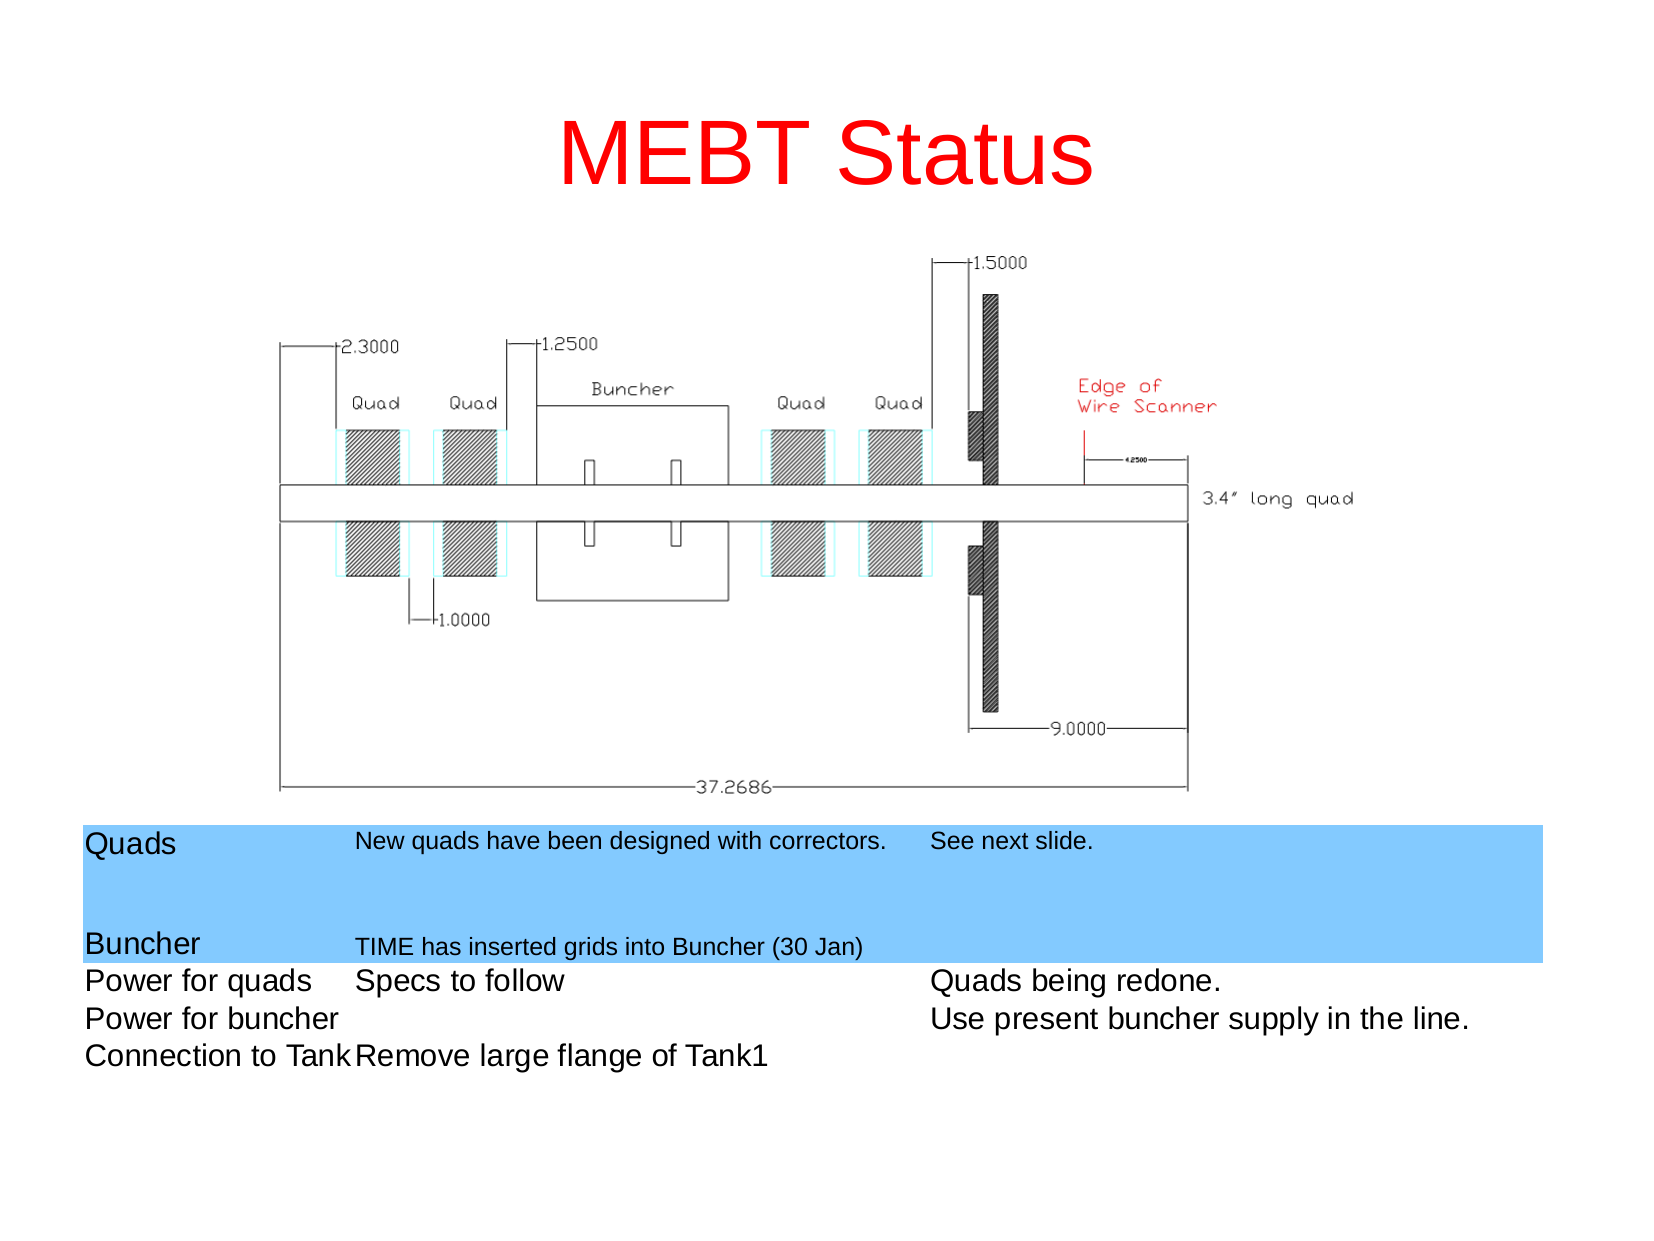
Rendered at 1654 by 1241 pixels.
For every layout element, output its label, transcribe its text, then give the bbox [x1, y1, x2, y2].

picture [247, 250, 1373, 825]
chart [82, 825, 1546, 1153]
title MEBT Status [82, 56, 1571, 250]
